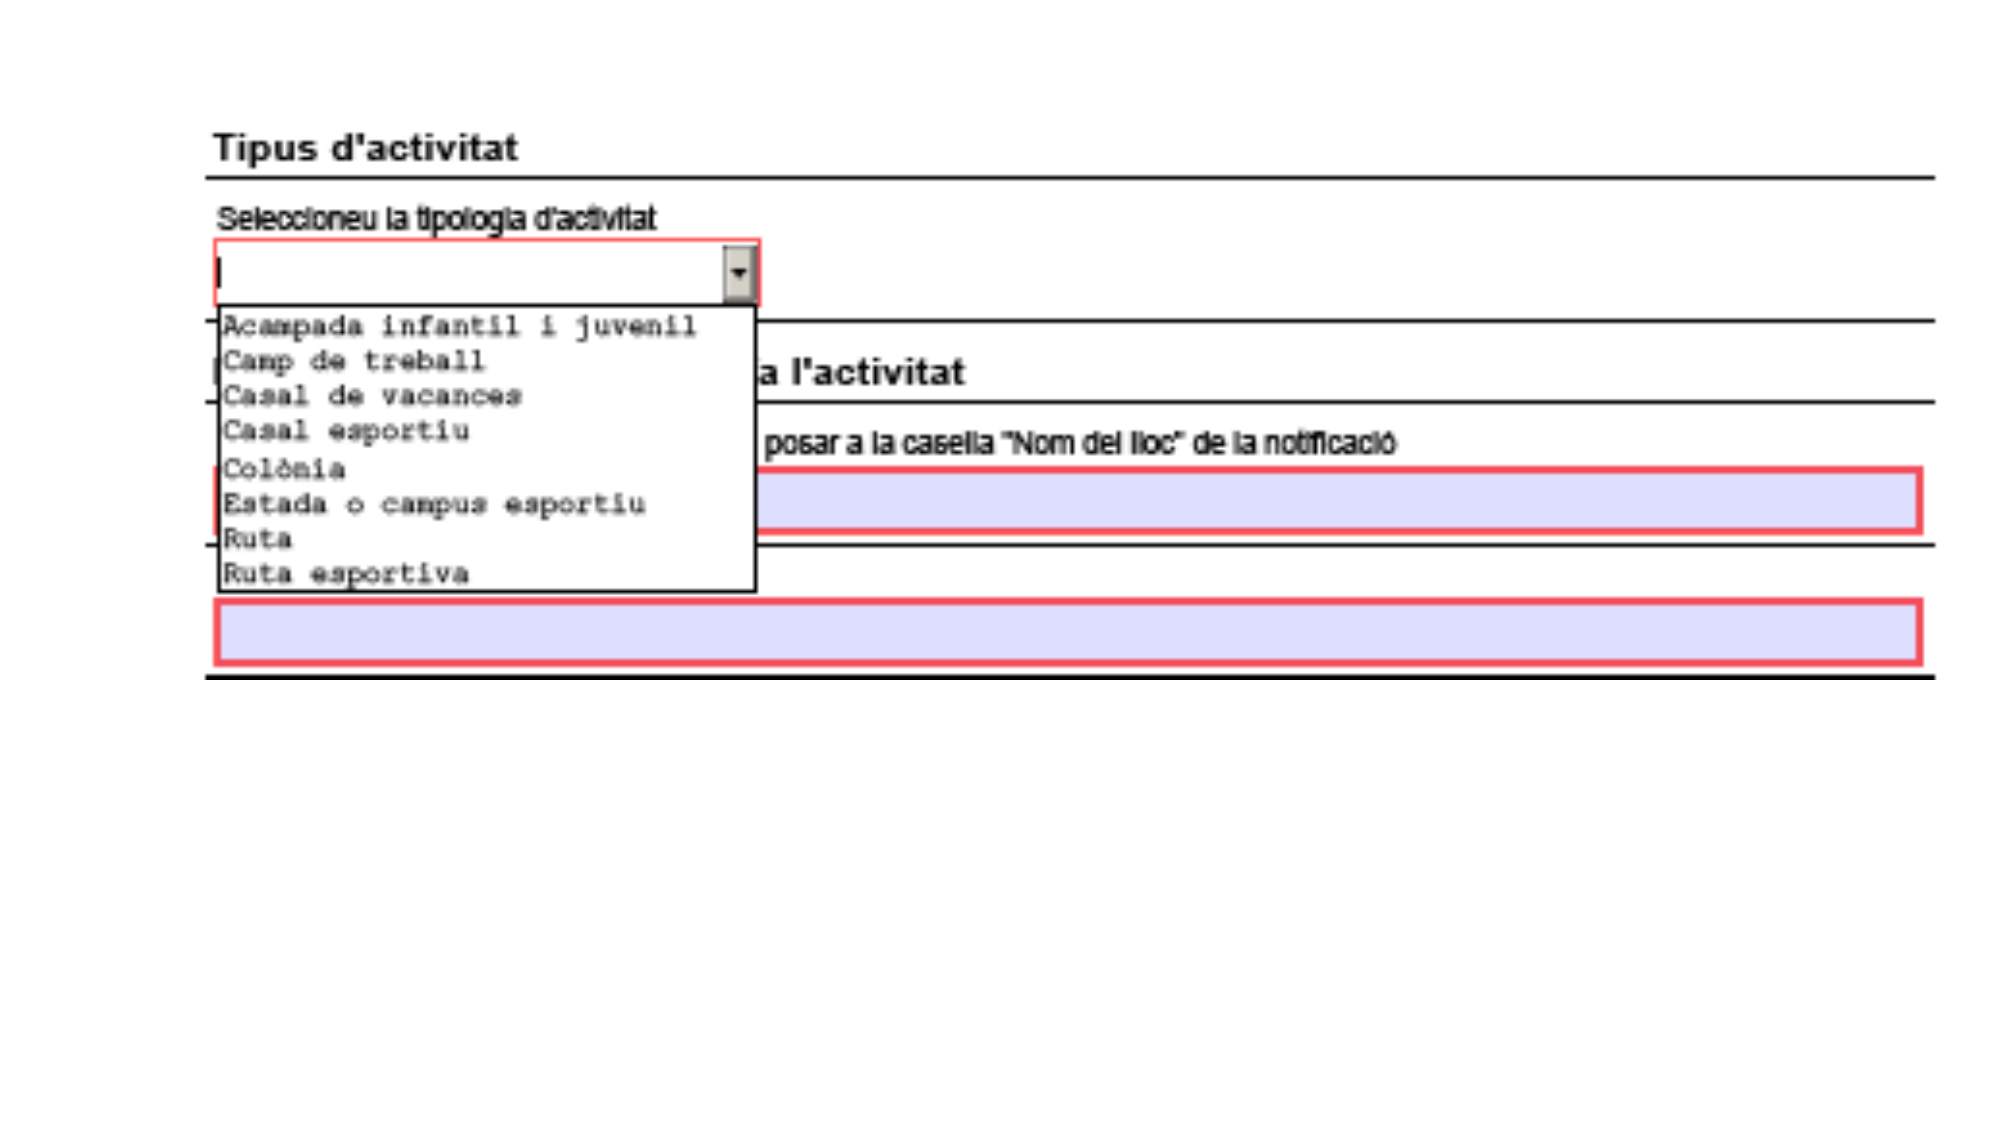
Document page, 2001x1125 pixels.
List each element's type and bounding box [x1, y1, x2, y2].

picture [176, 100, 1952, 680]
